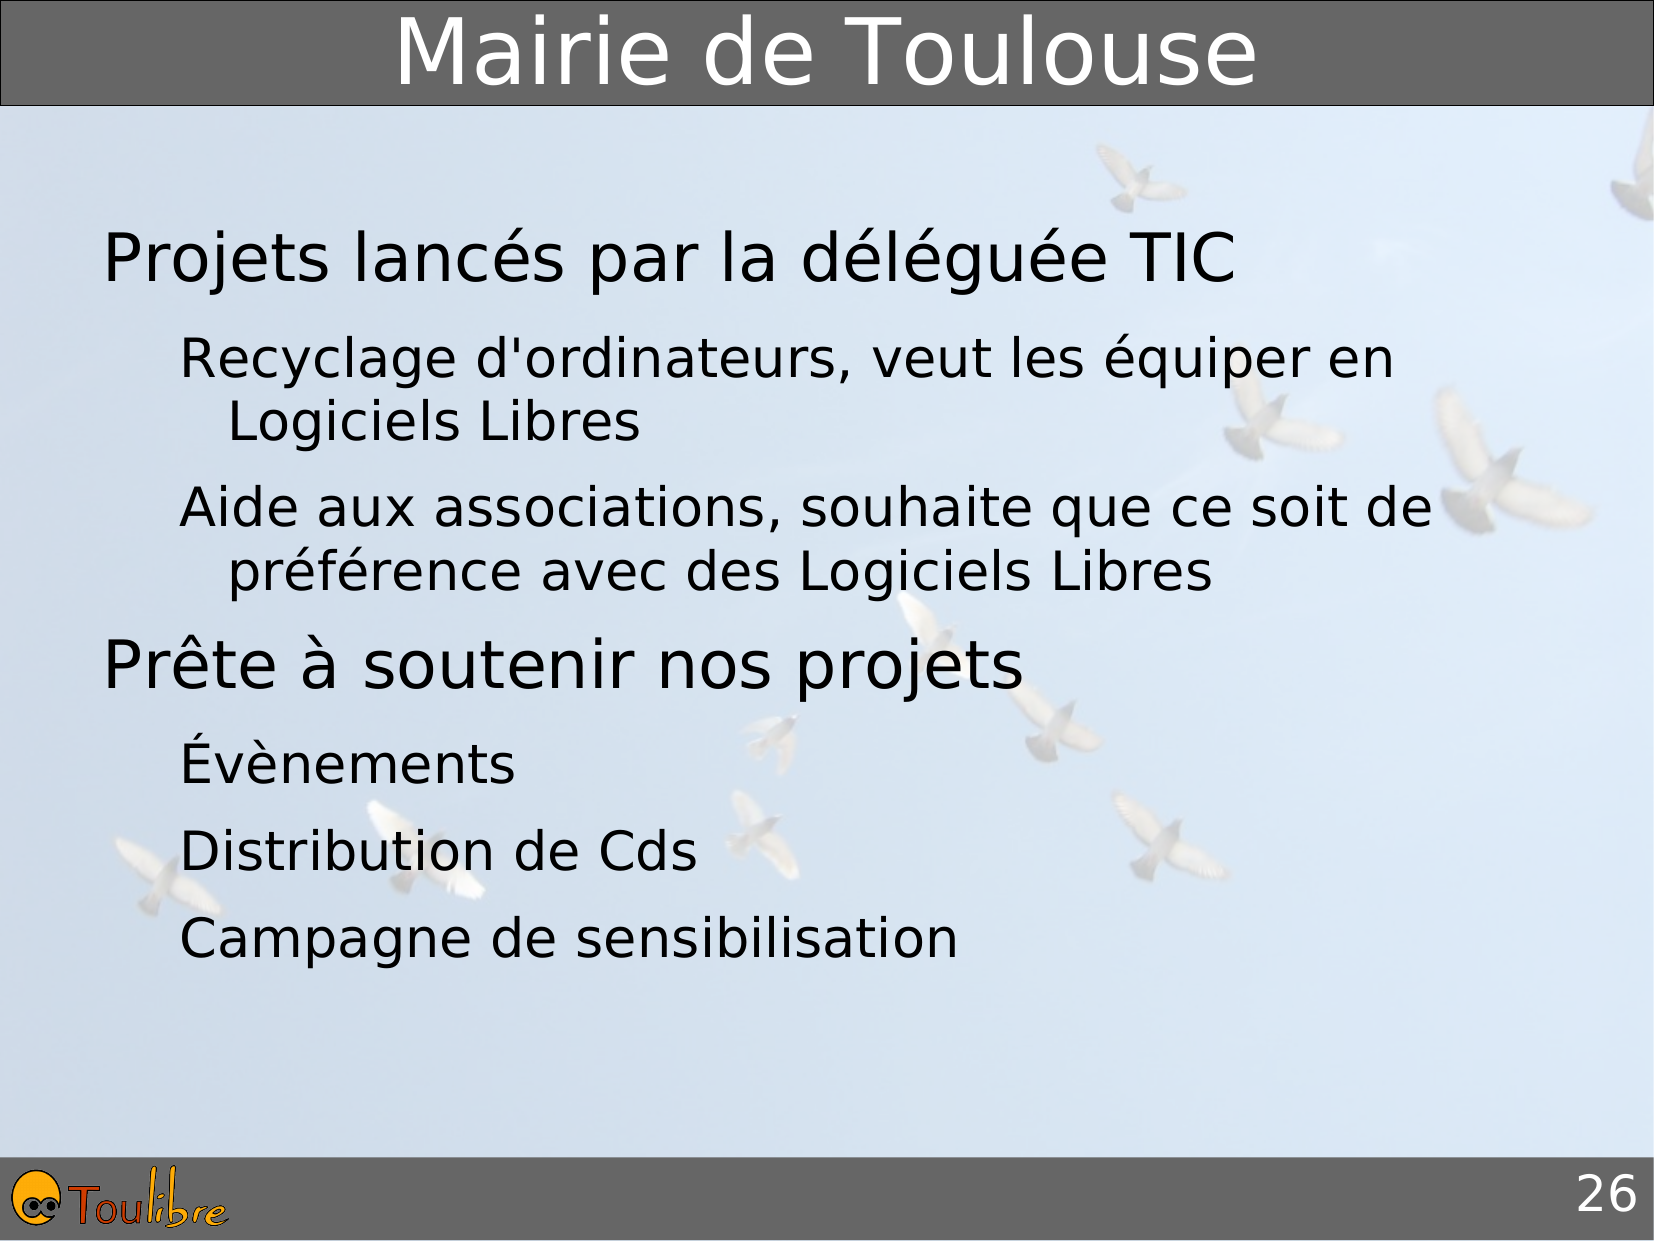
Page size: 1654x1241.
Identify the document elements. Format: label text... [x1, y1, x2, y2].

list Projets lancés par la déléguée TIC Recyclage d'ordinateurs, veut les équiper en Logiciels Libres Aide aux associations, souhaite que ce soit de préférence avec des Logiciels Libres Prête à soutenir nos projets Évènements Distribution de Cds Campagne de sensibilisation [85, 219, 1574, 1010]
picture [11, 1165, 229, 1228]
title Mairie de Toulouse [0, 0, 1654, 107]
